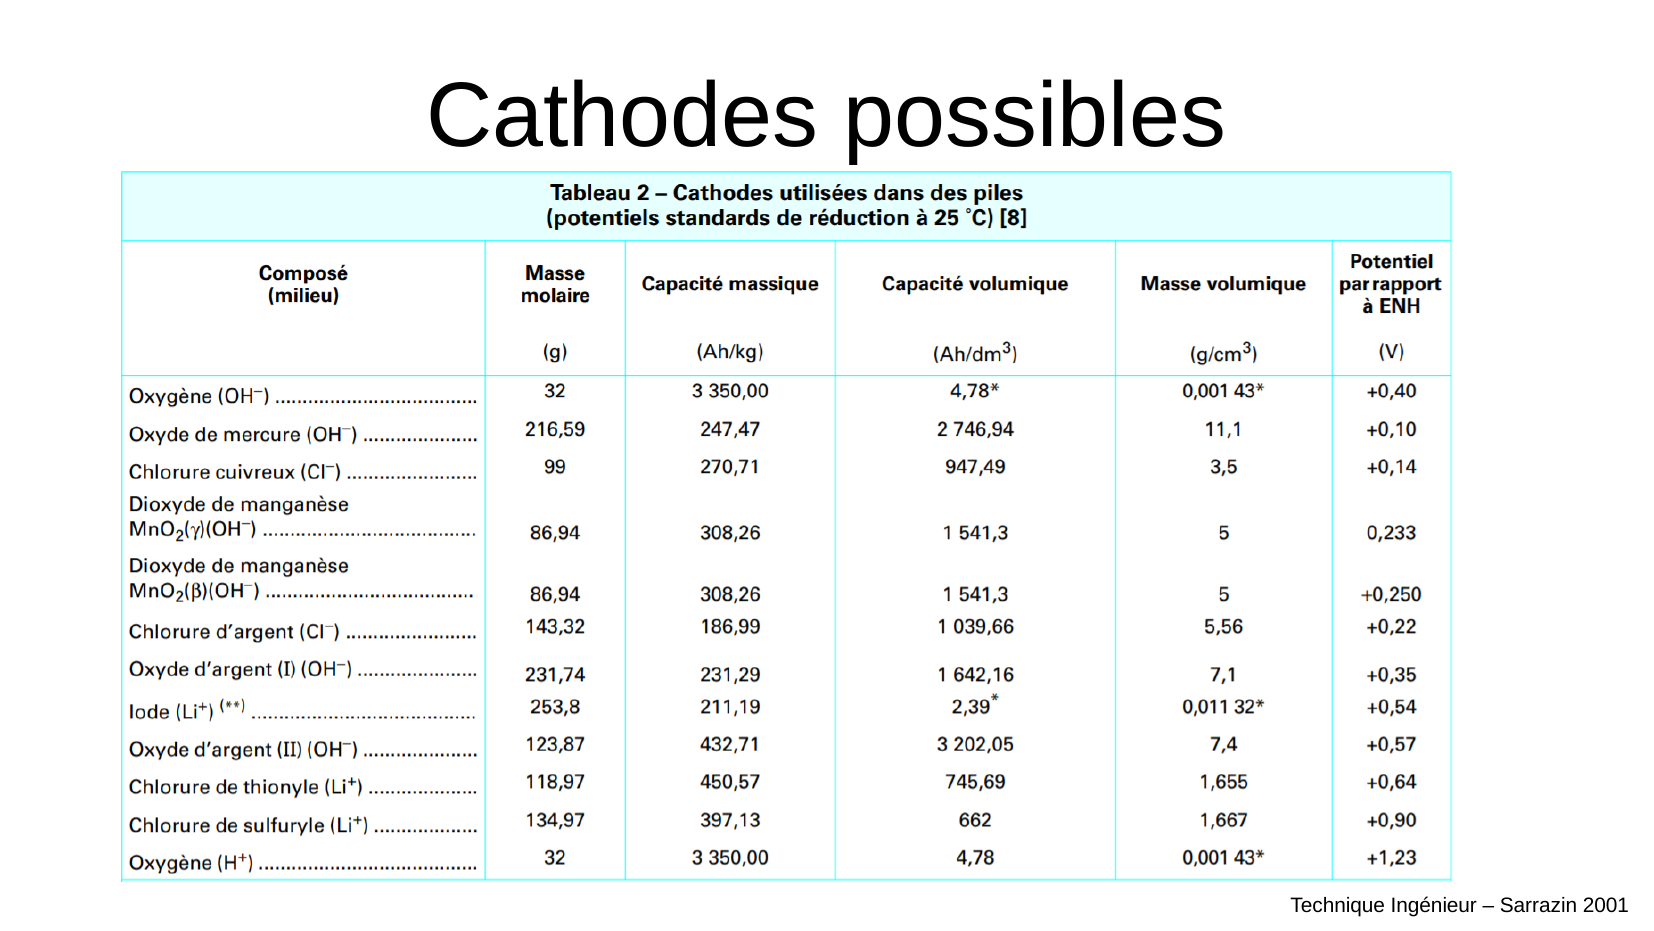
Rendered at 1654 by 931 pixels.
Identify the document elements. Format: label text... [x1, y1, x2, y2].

title Cathodes possibles [82, 37, 1571, 193]
picture [112, 165, 1459, 882]
text_box Technique Ingénieur – Sarrazin 2001 [1275, 885, 1654, 931]
